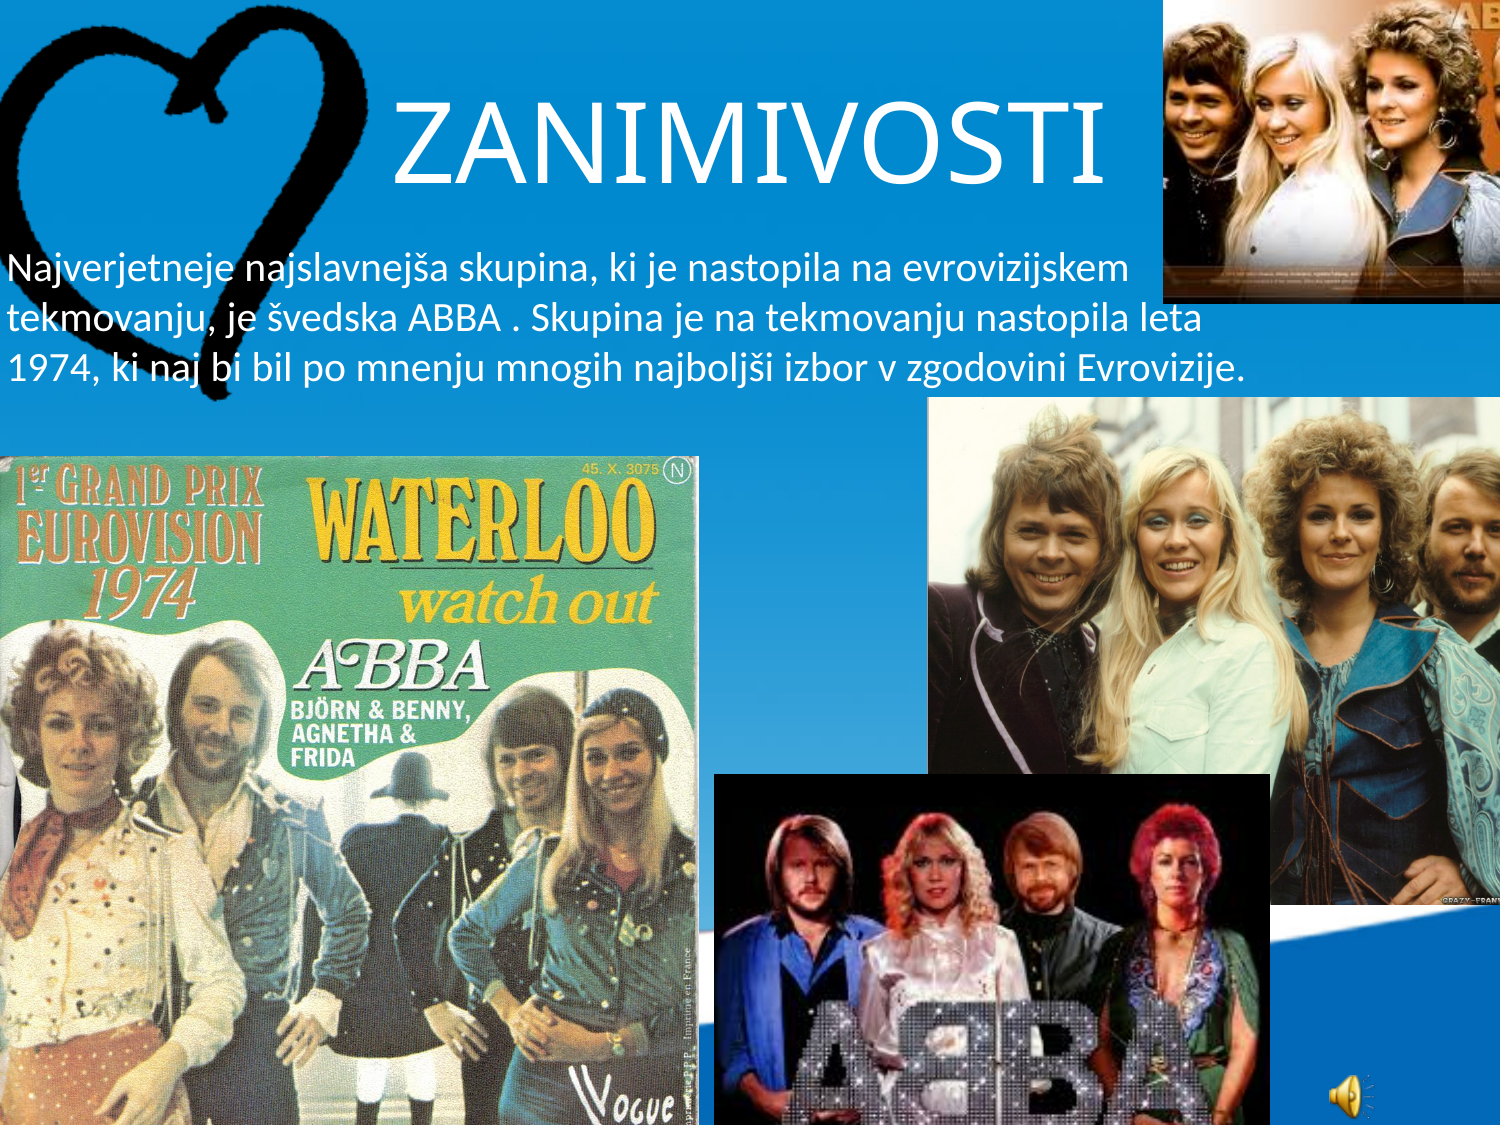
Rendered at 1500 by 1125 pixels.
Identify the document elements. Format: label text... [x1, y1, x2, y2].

list Najverjetneje najslavnejša skupina, ki je nastopila na evrovizijskem tekmovanju, je švedska ABBA . Skupina je na tekmovanju nastopila leta 1974, ki naj bi bil po mnenju mnogih najboljši izbor v zgodovini Evrovizije. [0, 231, 1285, 975]
picture [0, 7, 366, 231]
title ZANIMIVOSTI [374, 45, 1163, 231]
picture [0, 398, 1500, 1125]
picture [1164, 0, 1500, 304]
